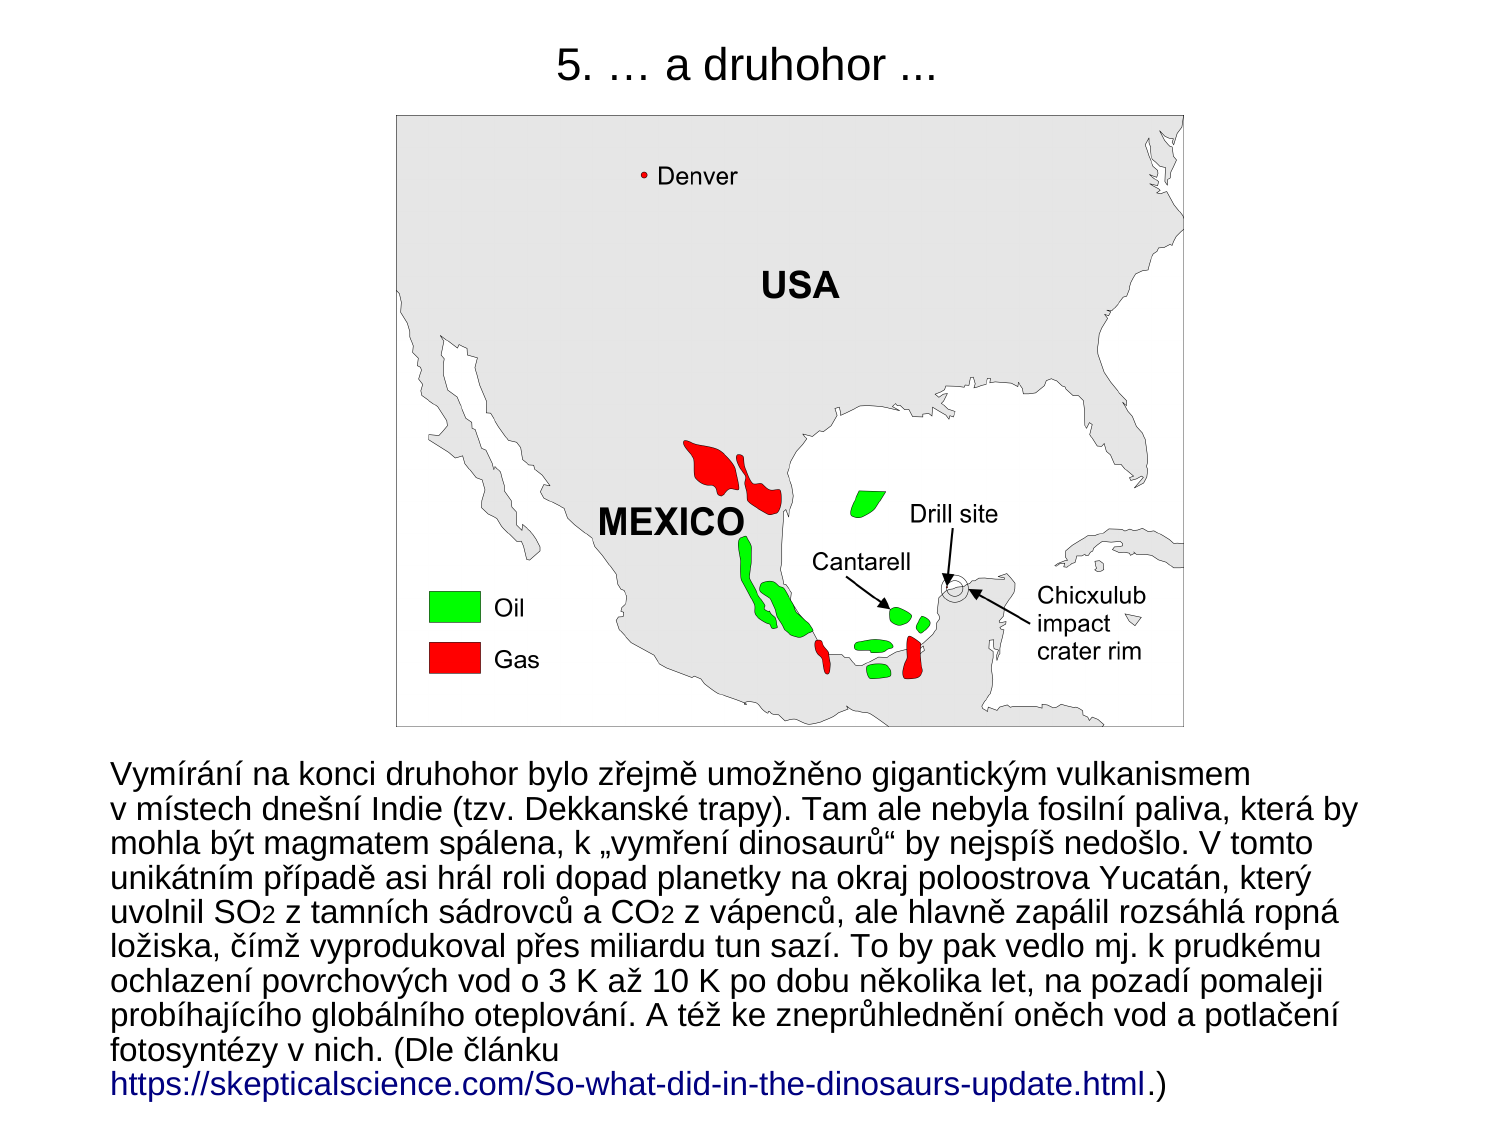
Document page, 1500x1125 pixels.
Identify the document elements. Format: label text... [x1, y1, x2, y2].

list Vymírání na konci druhohor bylo zřejmě umožněno gigantickým vulkanismem v místech dnešní Indie (tzv. Dekkanské trapy). Tam ale nebyla fosilní paliva, která by mohla být magmatem spálena, k „vymření dinosaurů“ by nejspíš nedošlo. V tomto unikátním případě asi hrál roli dopad planetky na okraj poloostrova Yucatán, který uvolnil SO2 z tamních sádrovců a CO2 z vápenců, ale hlavně zapálil rozsáhlá ropná ložiska, čímž vyprodukoval přes miliardu tun sazí. To by pak vedlo mj. k prudkému ochlazení povrchových vod o 3 K až 10 K po dobu několika let, na pozadí pomaleji probíhajícího globálního oteplování. A též ke zneprůhlednění oněch vod a potlačení fotosyntézy v nich. (Dle článku https://skepticalscience.com/So-what-did-in-the-dinosaurs-update.html.) [53, 758, 1395, 1108]
picture [396, 115, 1184, 727]
title 5. … a druhohor ... [5, 16, 1489, 116]
